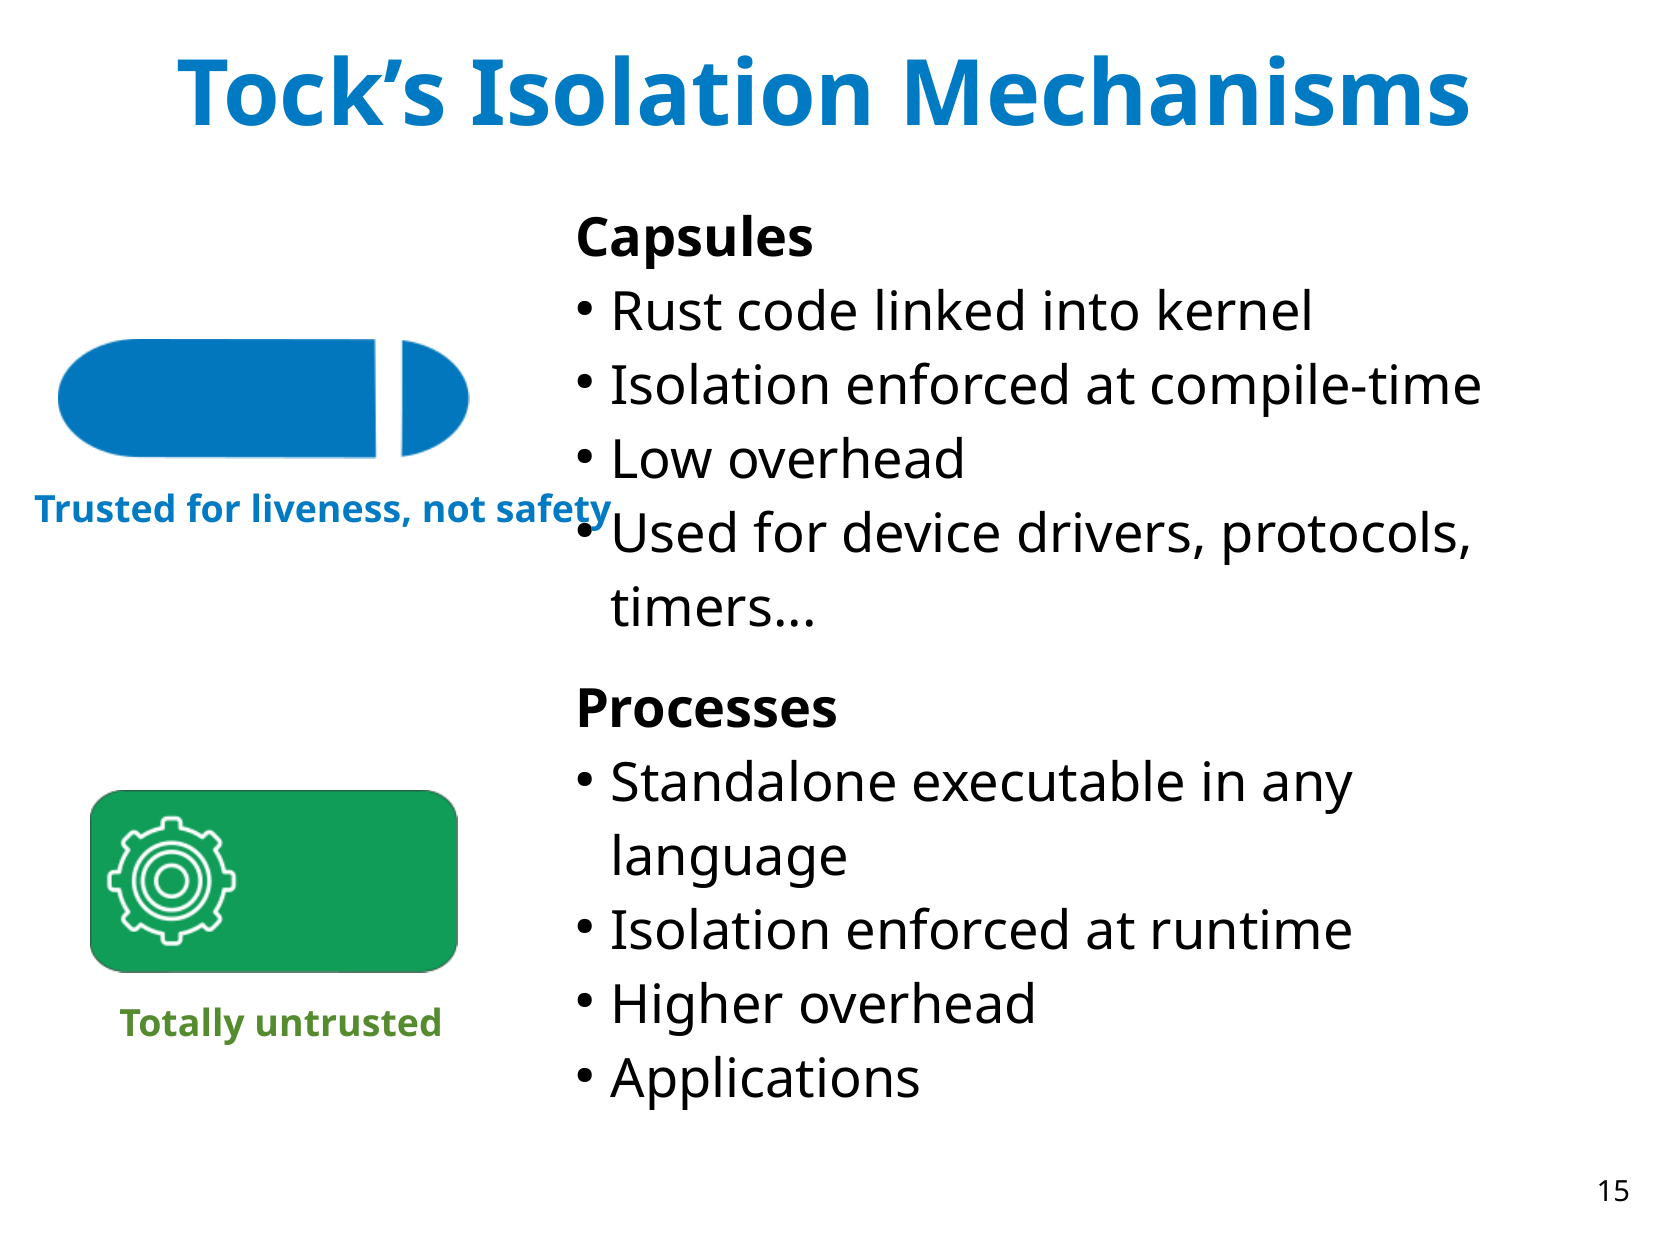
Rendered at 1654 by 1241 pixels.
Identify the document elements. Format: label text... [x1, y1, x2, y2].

picture [90, 790, 458, 973]
text_box Processes Standalone executable in any language Isolation enforced at runtime Higher overhead Applications [560, 679, 1561, 1104]
text_box Tock’s Isolation Mechanisms [0, 0, 1651, 181]
text_box Capsules Rust code linked into kernel Isolation enforced at compile-time Low overhead Used for device drivers, protocols, timers... [560, 191, 1621, 650]
picture [58, 339, 470, 459]
text_box Trusted for liveness, not safety [19, 475, 558, 538]
text_box Totally untrusted [104, 988, 418, 1052]
